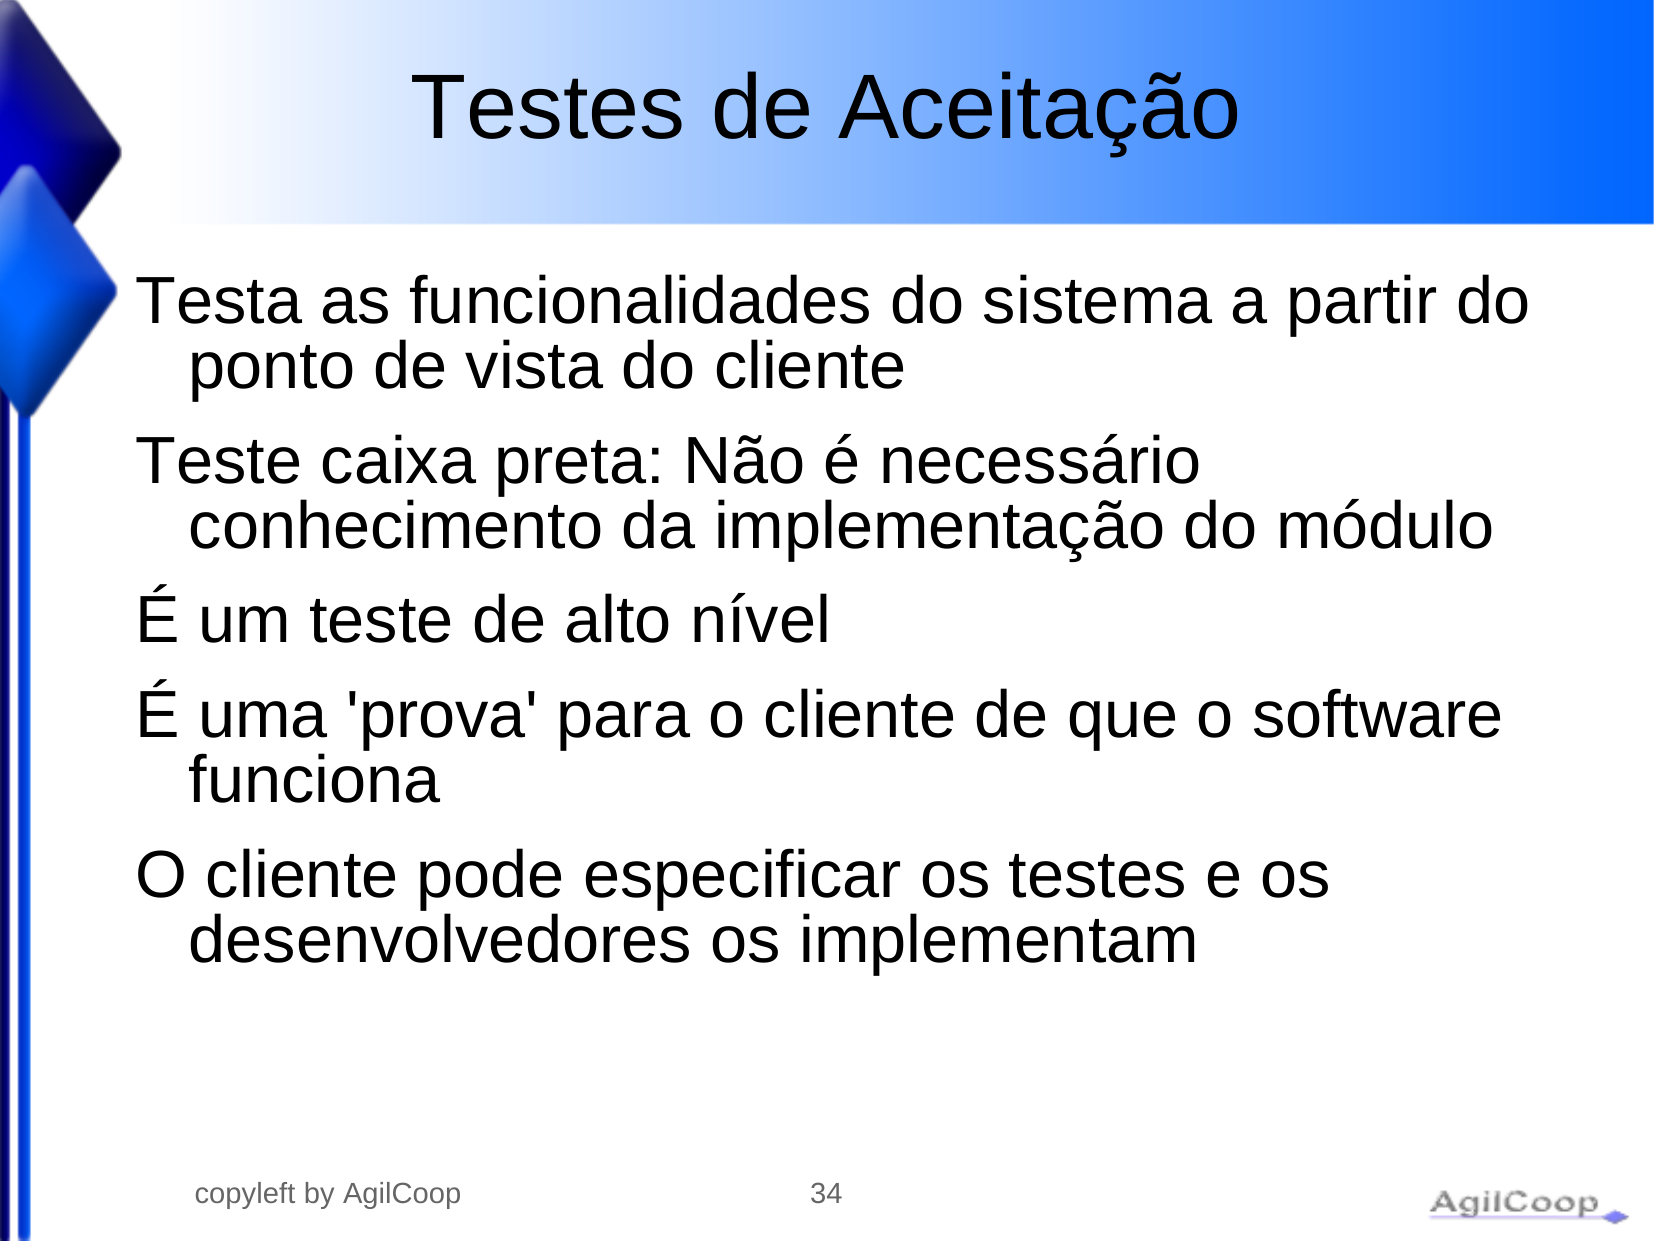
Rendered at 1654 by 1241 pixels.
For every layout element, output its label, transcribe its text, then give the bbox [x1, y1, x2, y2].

list Testa as funcionalidades do sistema a partir do ponto de vista do cliente Teste caixa preta: Não é necessário conhecimento da implementação do módulo É um teste de alto nível É uma 'prova' para o cliente de que o software funciona O cliente pode especificar os testes e os desenvolvedores os implementam [118, 271, 1607, 1017]
picture [0, 0, 1654, 1241]
title Testes de Aceitação [82, 60, 1571, 163]
